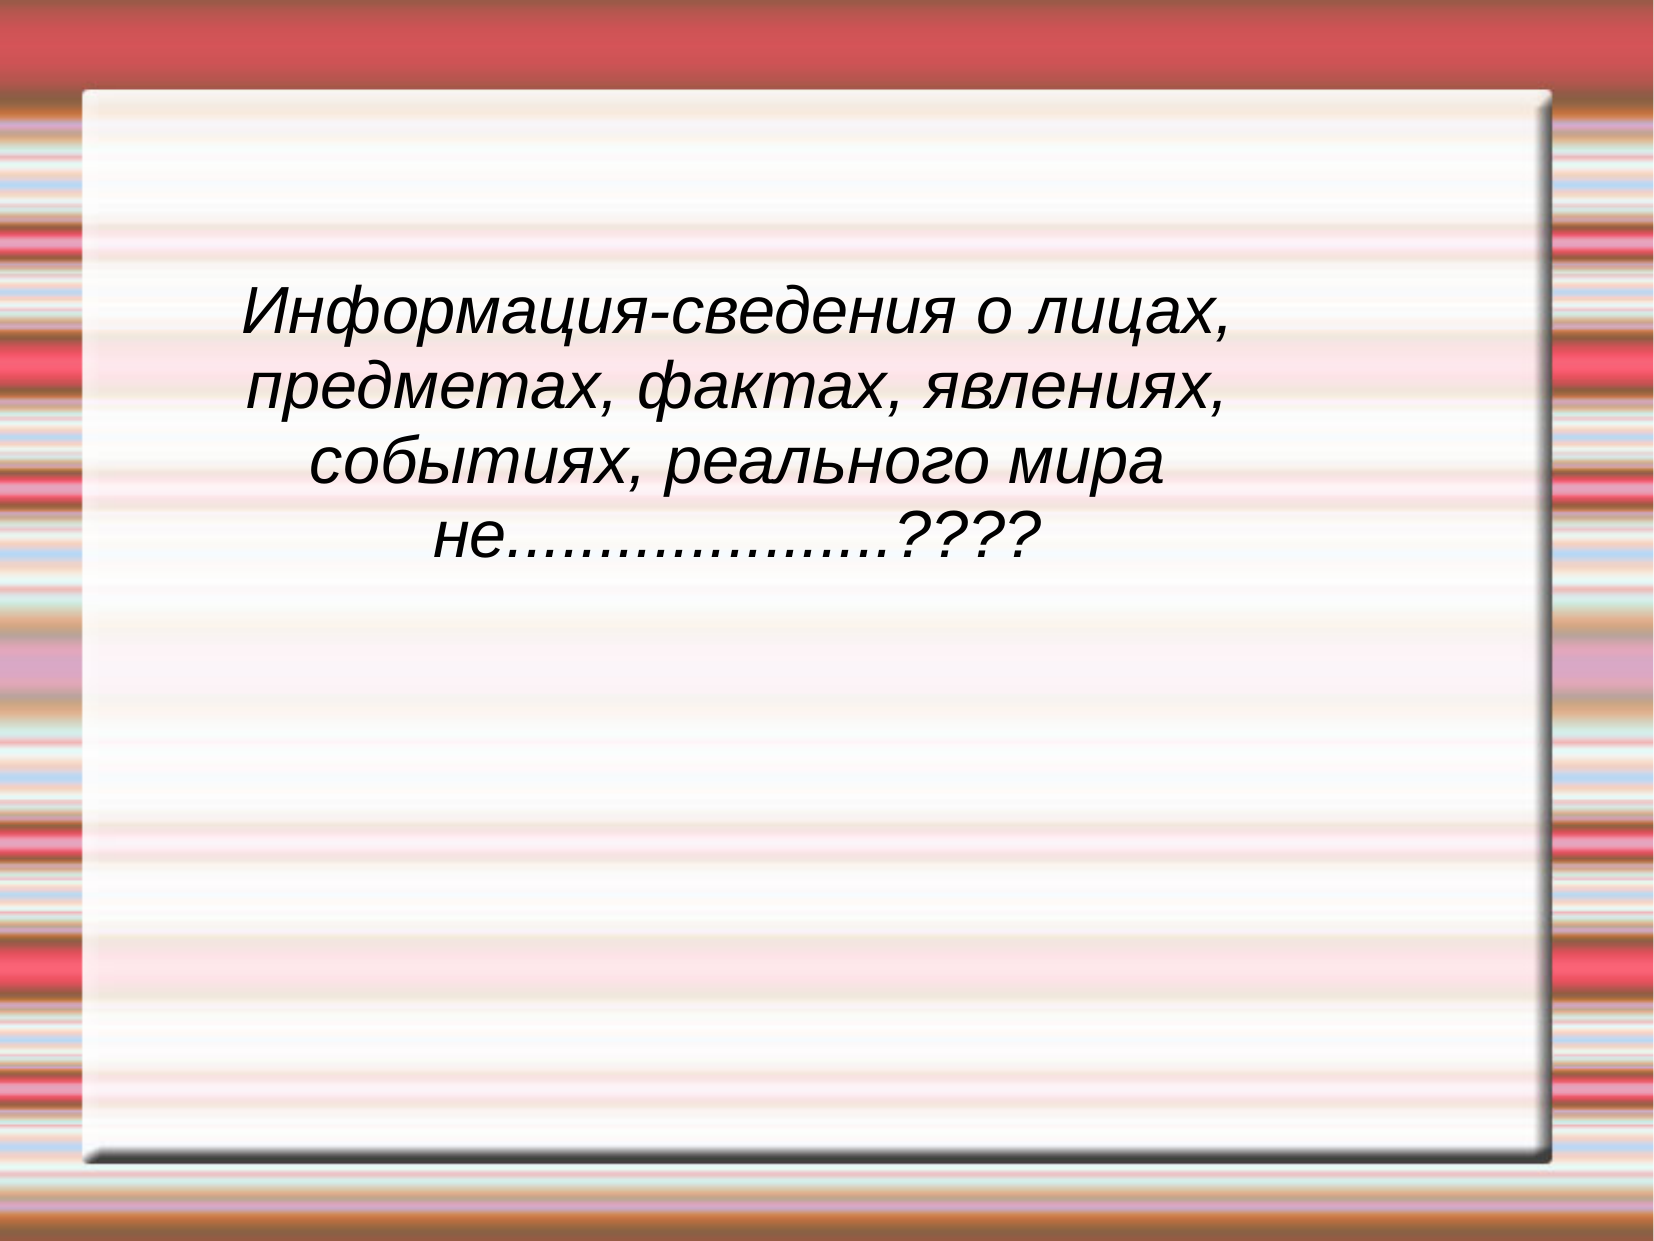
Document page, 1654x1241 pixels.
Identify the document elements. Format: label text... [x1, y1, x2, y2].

text_box Информация-сведения о лицах, предметах, фактах, явлениях, событиях, реального мира не.....................???? [206, 265, 1270, 798]
picture [0, 0, 1654, 1241]
